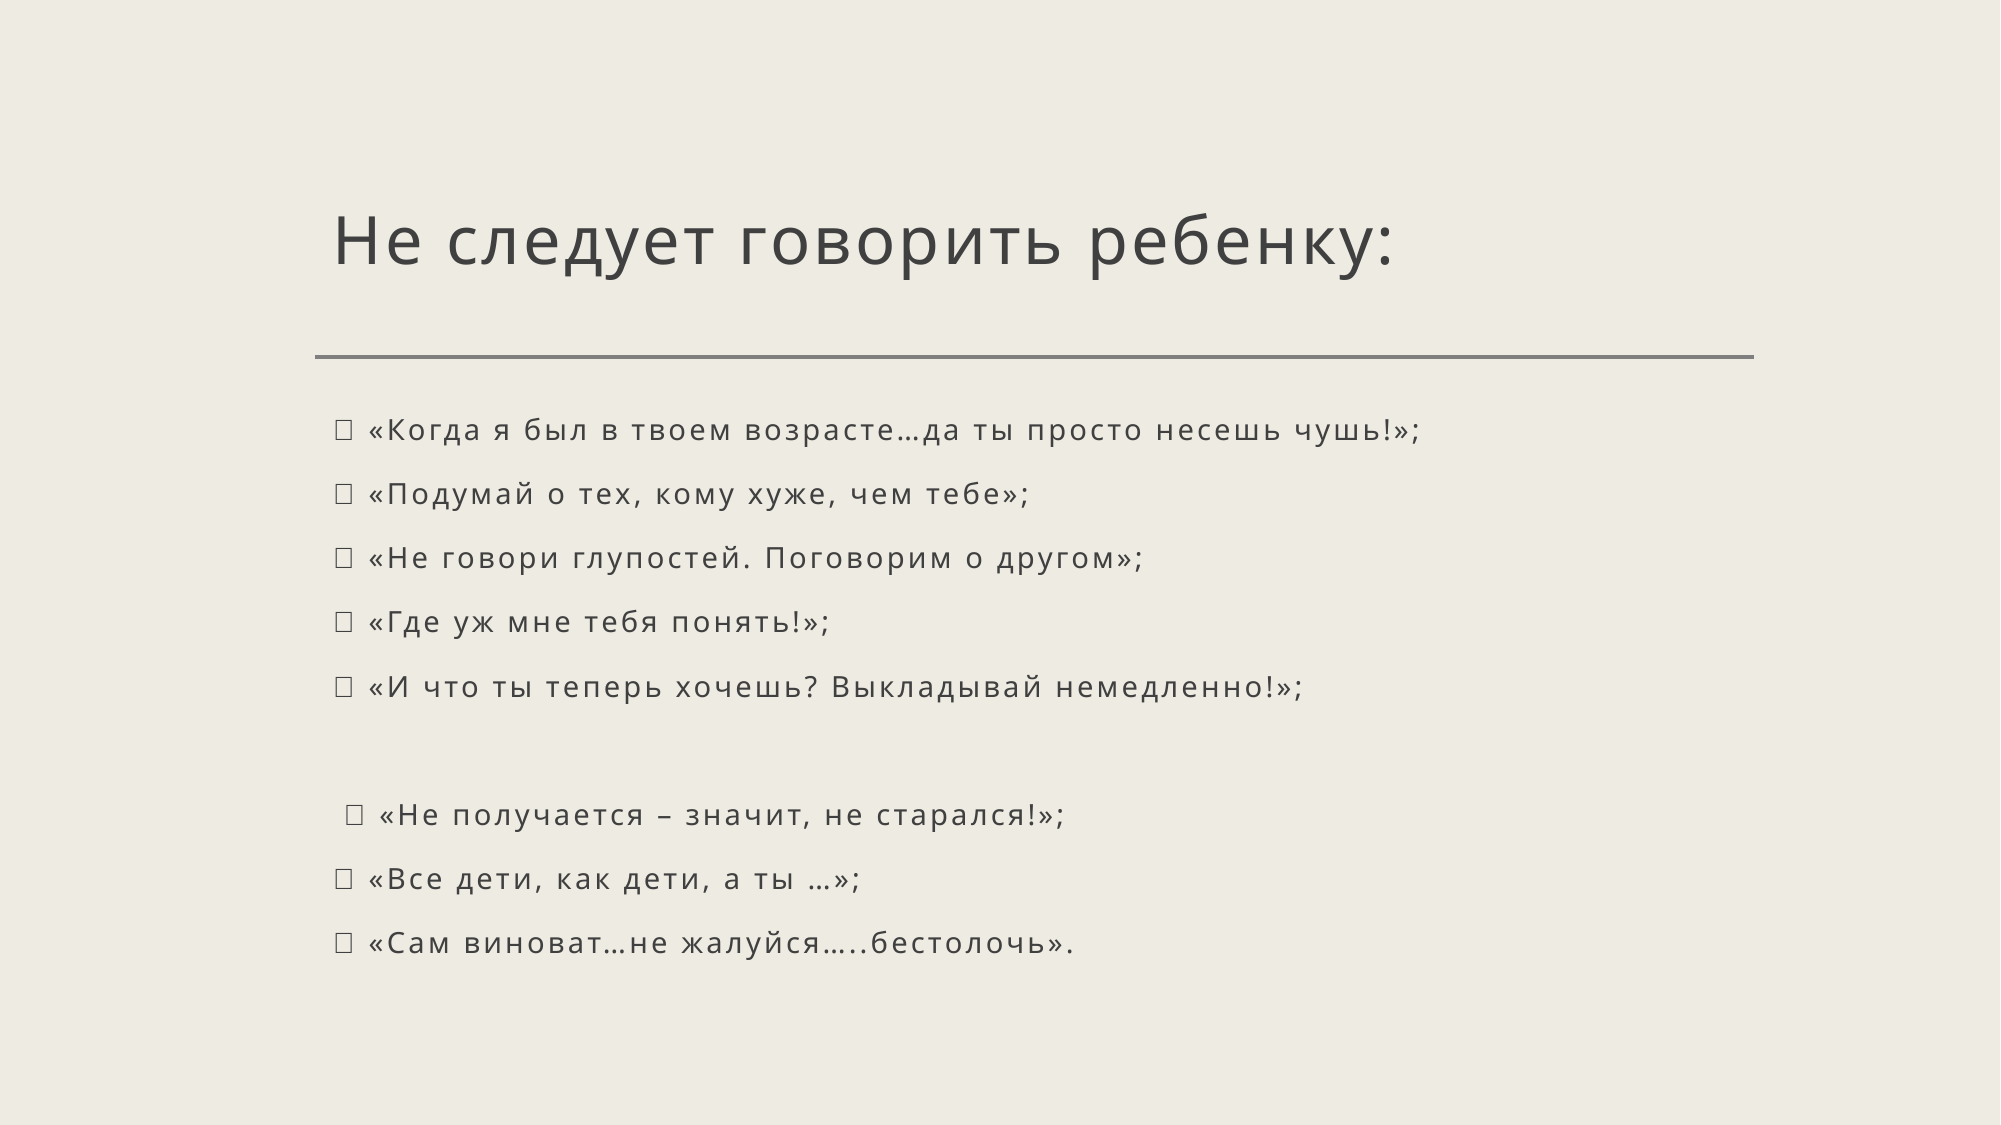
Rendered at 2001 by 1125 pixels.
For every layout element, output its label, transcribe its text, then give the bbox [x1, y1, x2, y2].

title Не следует говорить ребенку: [315, 72, 1754, 294]
list  «Когда я был в твоем возрасте…да ты просто несешь чушь!»;  «Подумай о тех, кому хуже, чем тебе»;  «Не говори глупостей. Поговорим о другом»;  «Где уж мне тебя понять!»;  «И что ты теперь хочешь? Выкладывай немедленно!»;  «Не получается – значит, не старался!»;  «Все дети, как дети, а ты …»;  «Сам виноват…не жалуйся…..бестолочь». [315, 379, 1754, 979]
